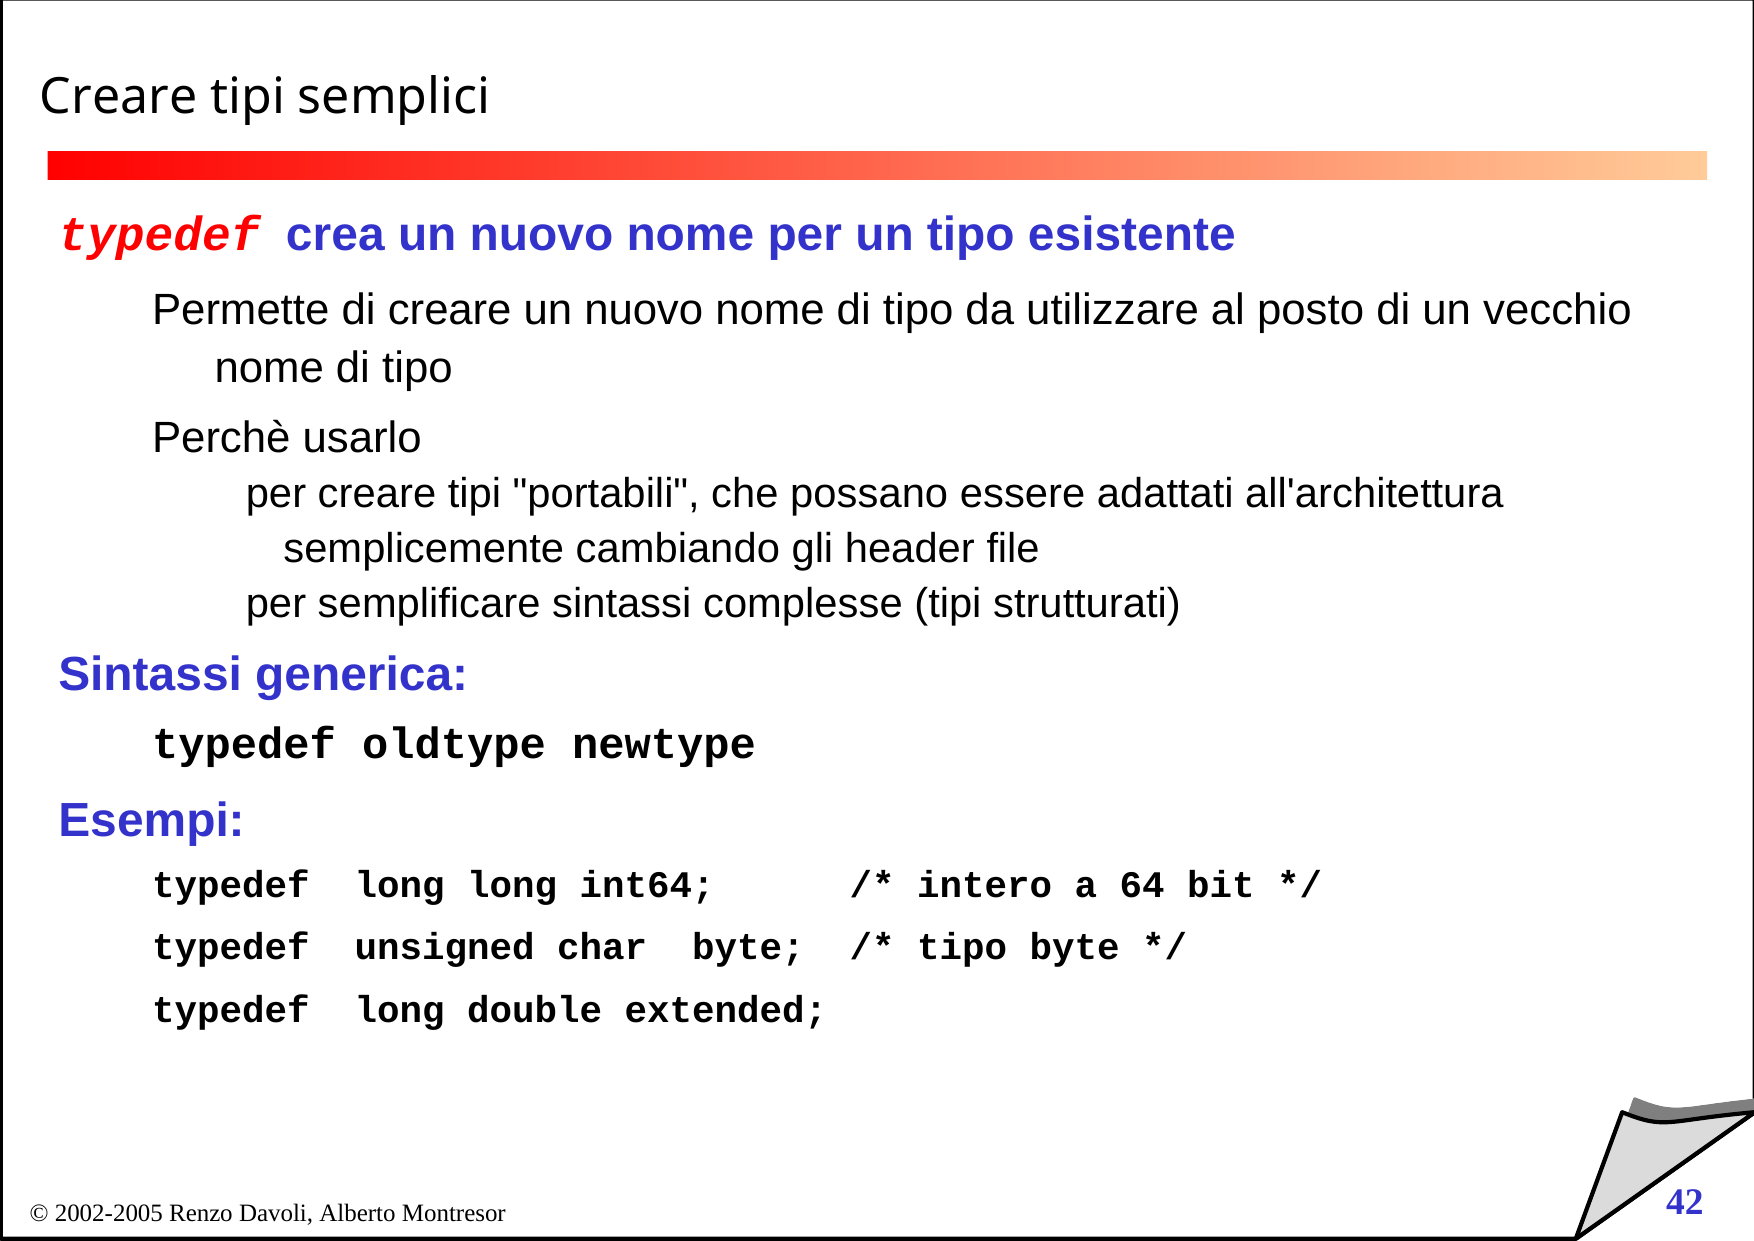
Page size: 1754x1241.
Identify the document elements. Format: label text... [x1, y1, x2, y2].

title Creare tipi semplici [40, 49, 1714, 144]
list typedef crea un nuovo nome per un tipo esistente Permette di creare un nuovo nome di tipo da utilizzare al posto di un vecchio nome di tipo Perchè usarlo per creare tipi "portabili", che possano essere adattati all'architettura semplicemente cambiando gli header file per semplificare sintassi complesse (tipi strutturati) Sintassi generica: typedef oldtype newtype Esempi: typedef long long int64; /* intero a 64 bit */ typedef unsigned char byte; /* tipo byte */ typedef long double extended; [58, 206, 1696, 1172]
text_box main [750, 151, 754, 179]
